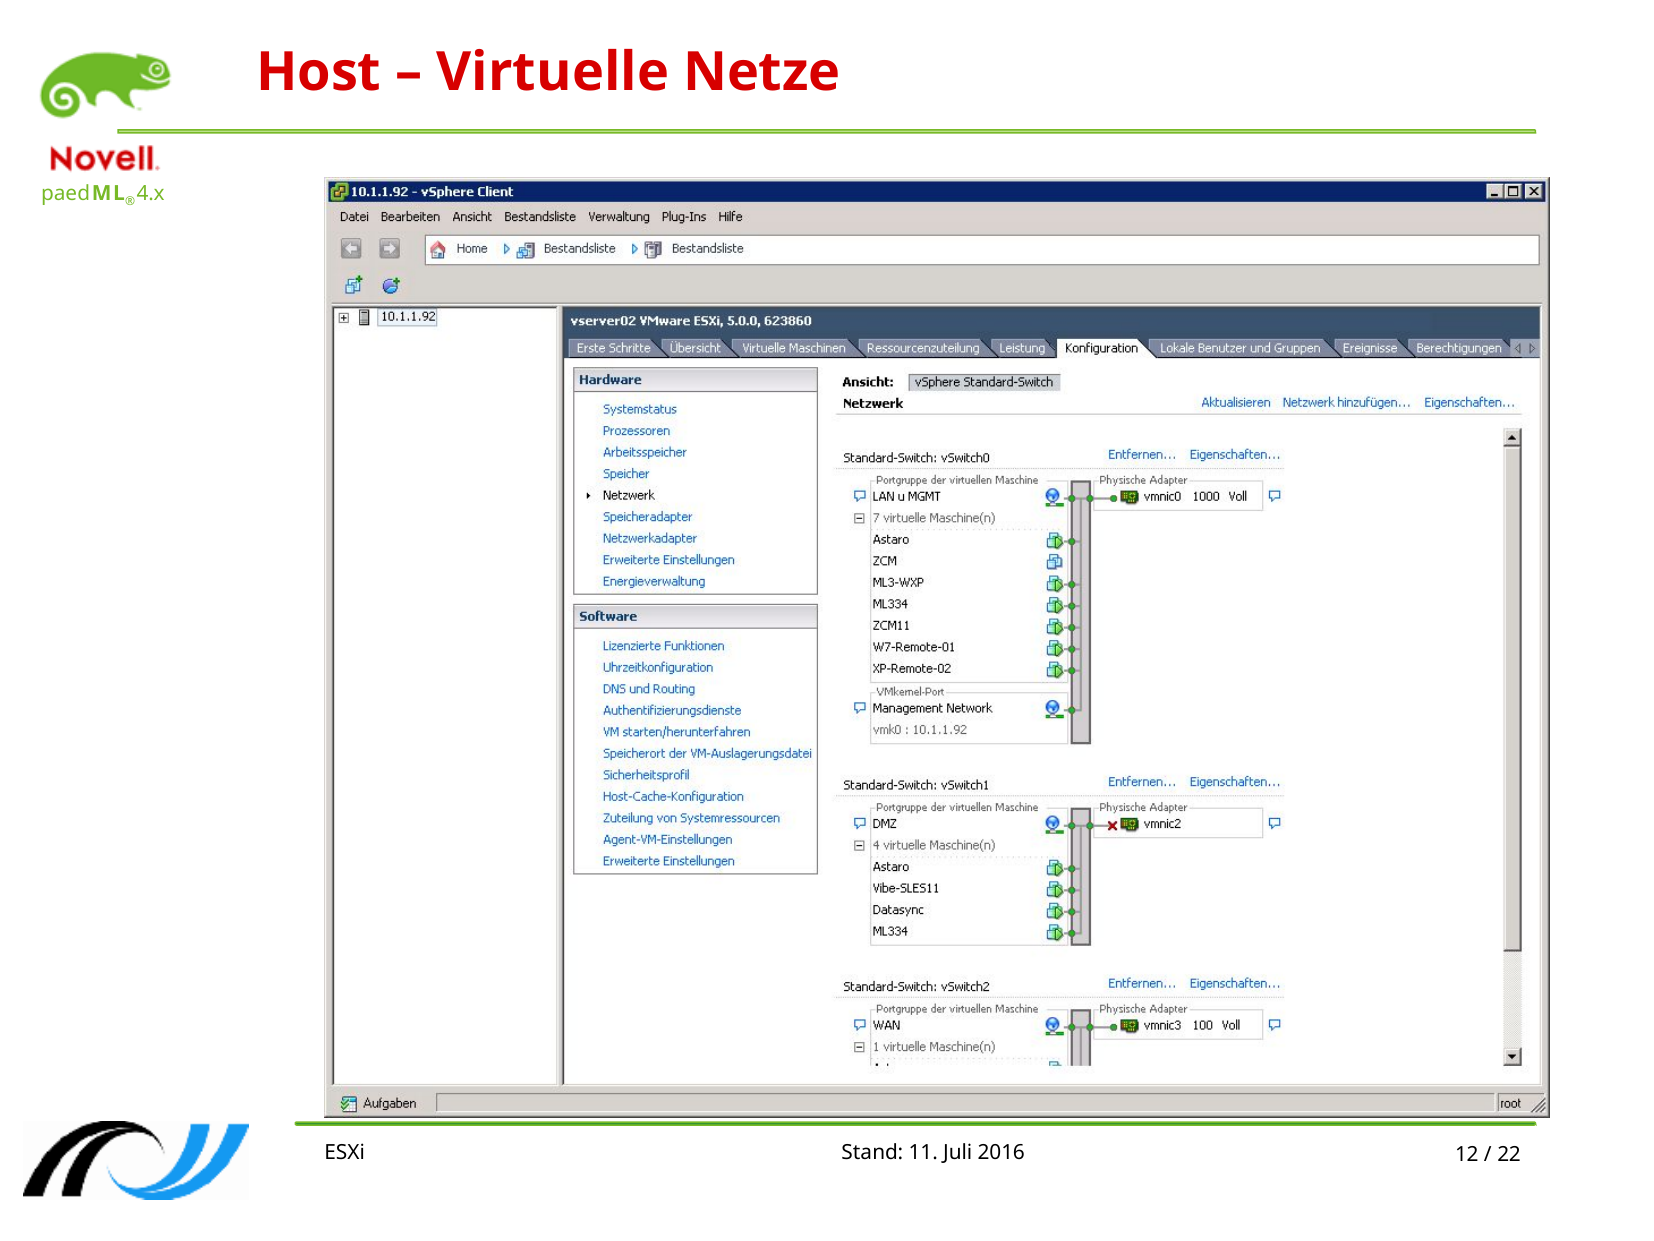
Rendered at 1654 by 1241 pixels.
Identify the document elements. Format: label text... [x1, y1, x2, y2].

picture [324, 177, 1550, 1118]
picture [23, 1121, 249, 1200]
picture [26, 35, 184, 193]
title Host – Virtuelle Netze [256, 17, 1530, 121]
